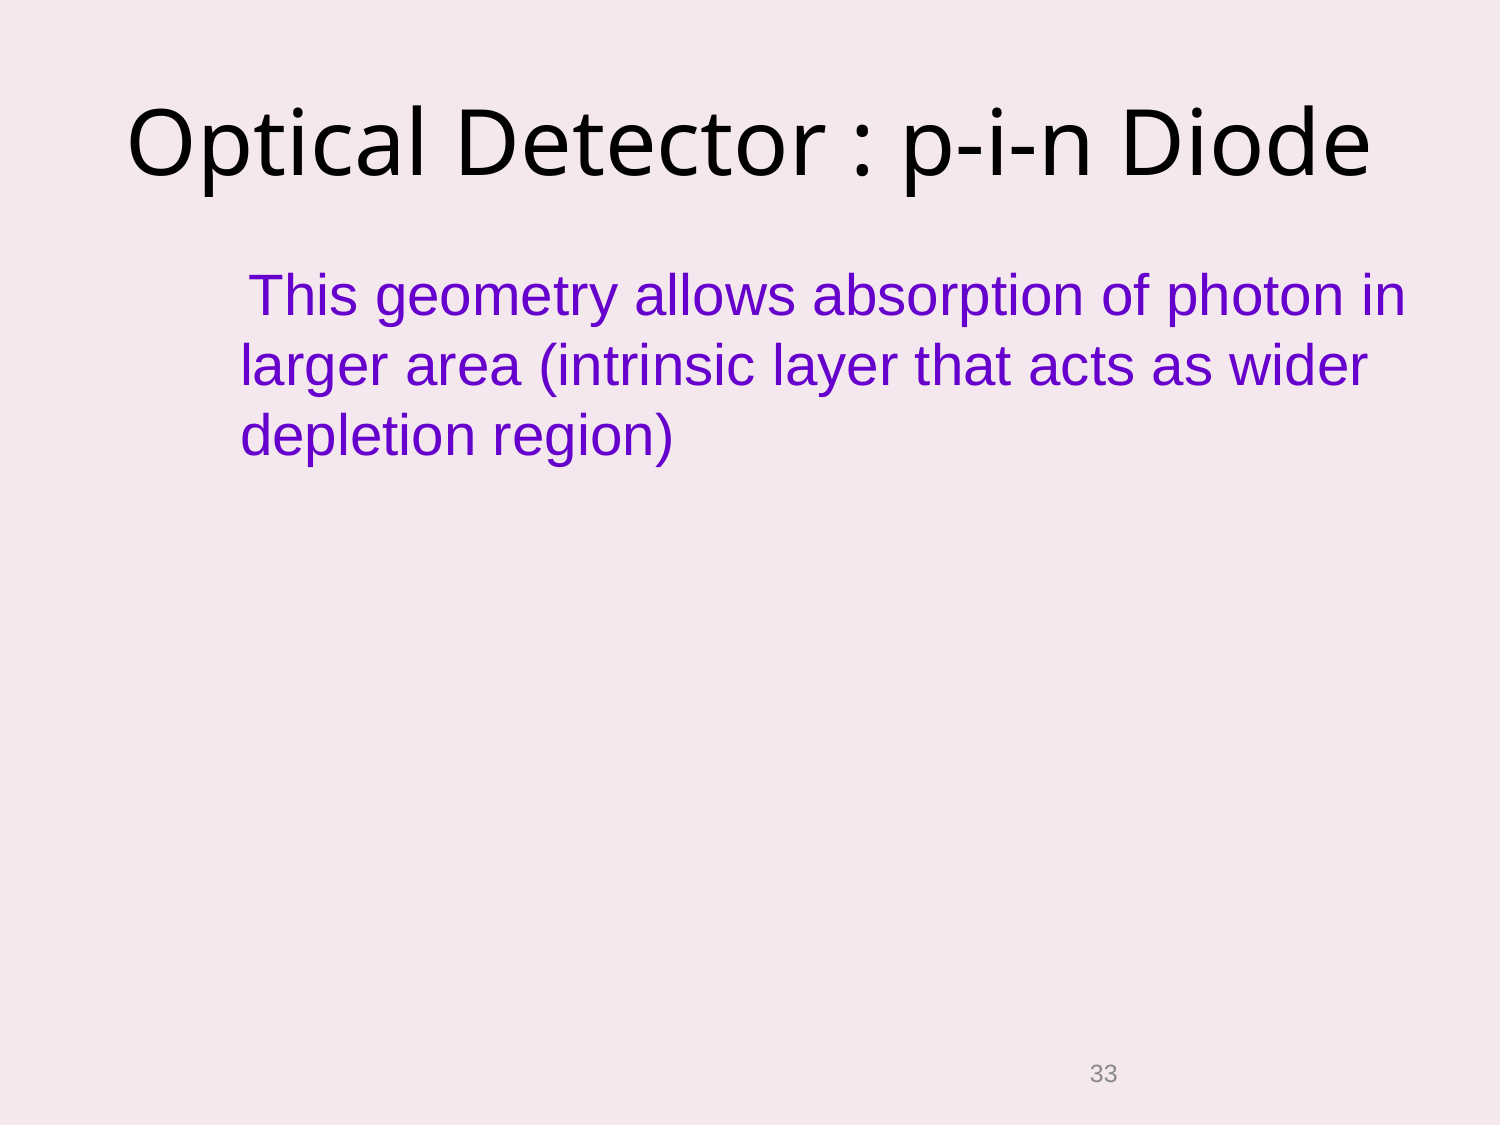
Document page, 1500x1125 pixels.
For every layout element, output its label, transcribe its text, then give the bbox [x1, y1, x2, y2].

title Optical Detector : p-i-n Diode [75, 45, 1426, 233]
text_box [1074, 1042, 1426, 1103]
list This geometry allows absorption of photon in larger area (intrinsic layer that acts as wider depletion region) [112, 249, 1463, 738]
